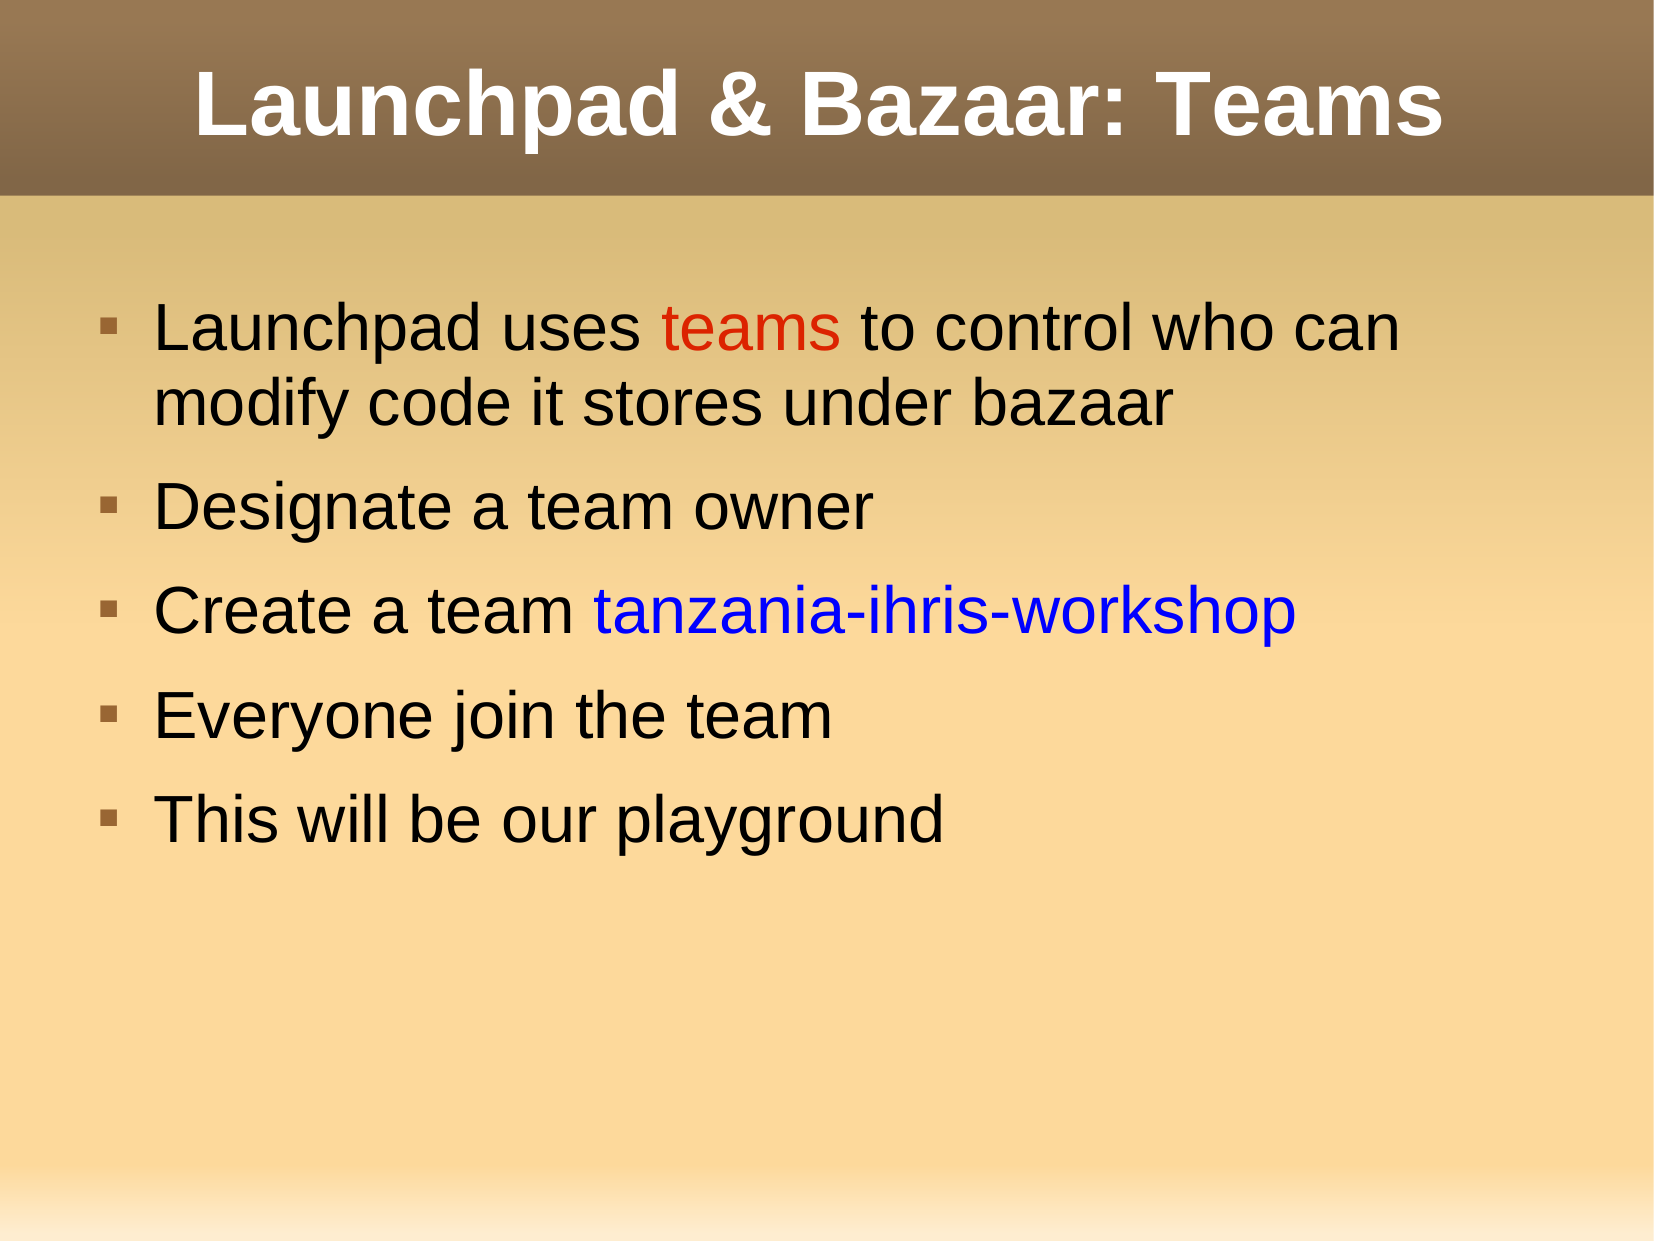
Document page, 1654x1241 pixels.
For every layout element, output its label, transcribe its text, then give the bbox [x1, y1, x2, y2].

picture [0, 0, 1654, 1241]
title Launchpad & Bazaar: Teams [76, 7, 1565, 200]
list Launchpad uses teams to control who can modify code it stores under bazaar Designate a team owner Create a team tanzania-ihris-workshop Everyone join the team This will be our playground [82, 290, 1571, 1094]
